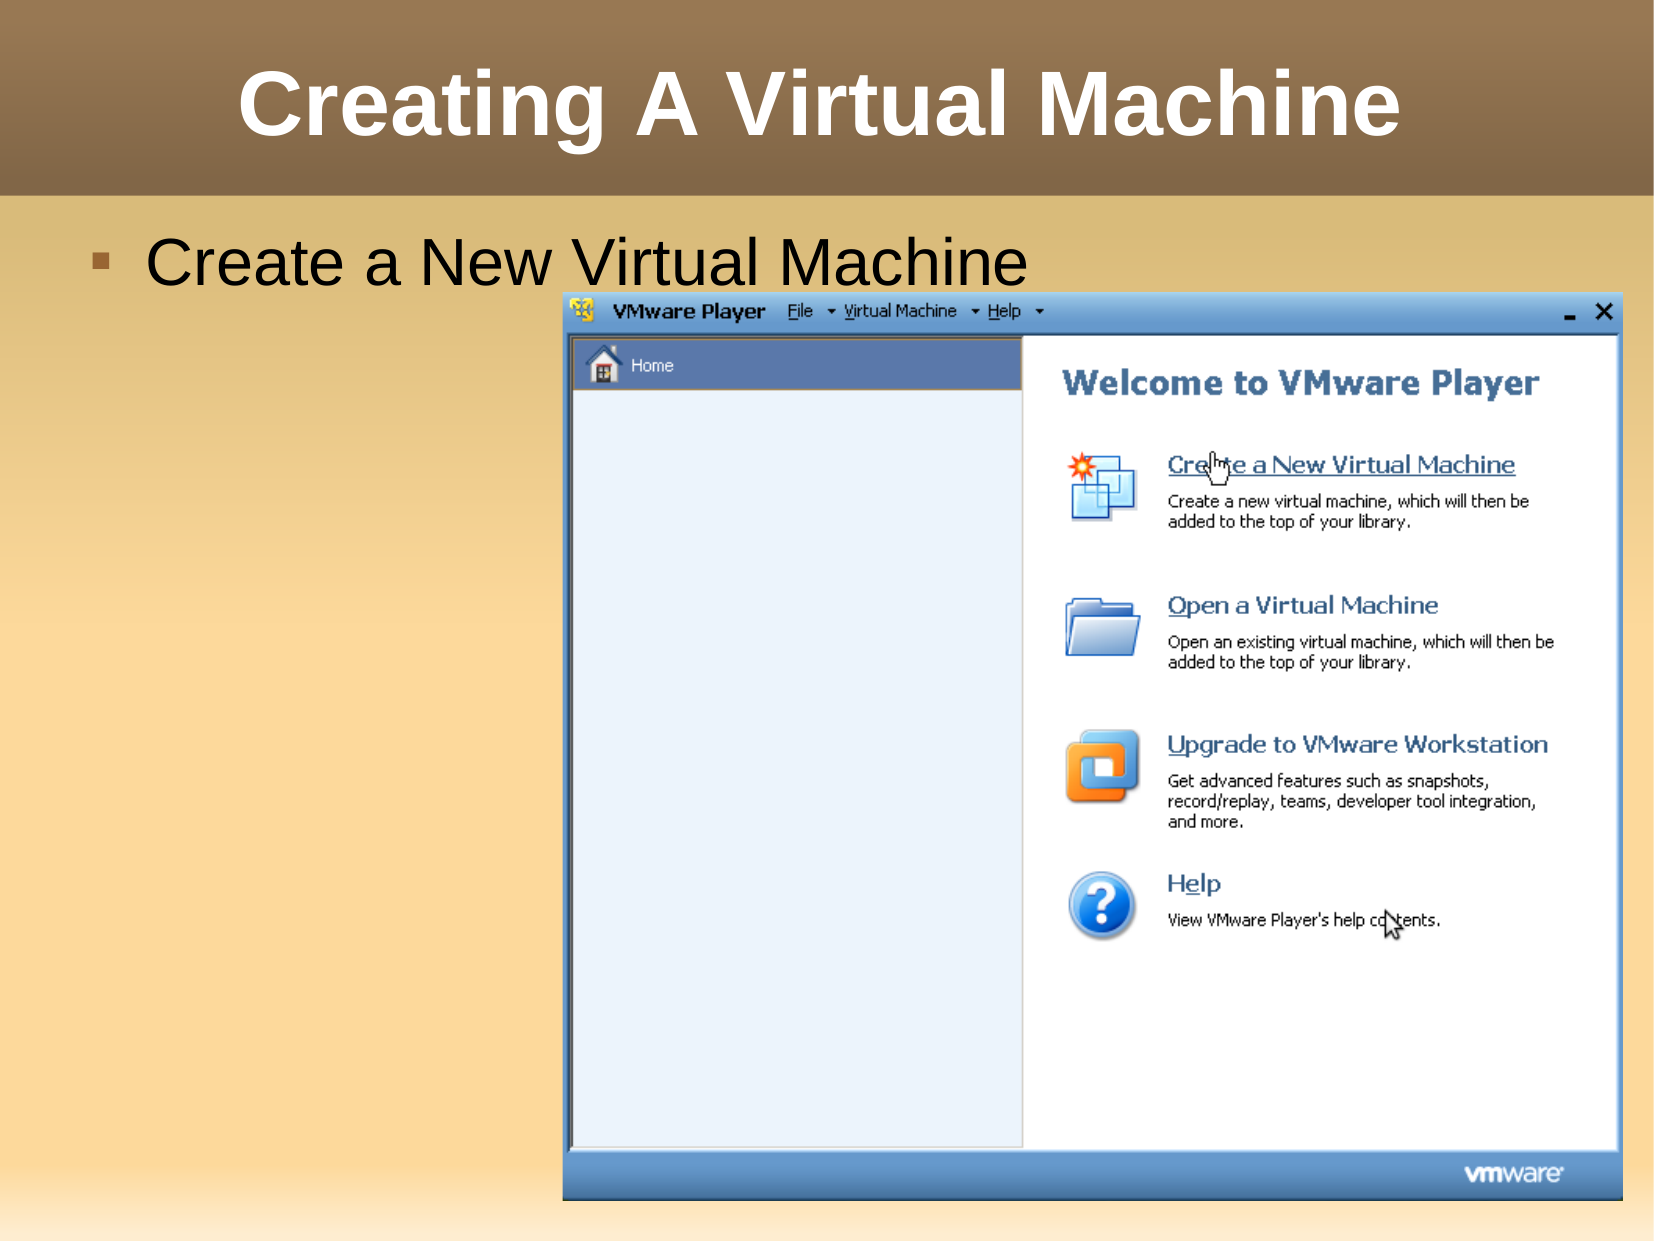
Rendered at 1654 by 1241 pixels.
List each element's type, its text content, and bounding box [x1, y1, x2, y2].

list Create a New Virtual Machine [75, 225, 1564, 1029]
picture [0, 0, 1654, 1241]
title Creating A Virtual Machine [76, 0, 1565, 208]
